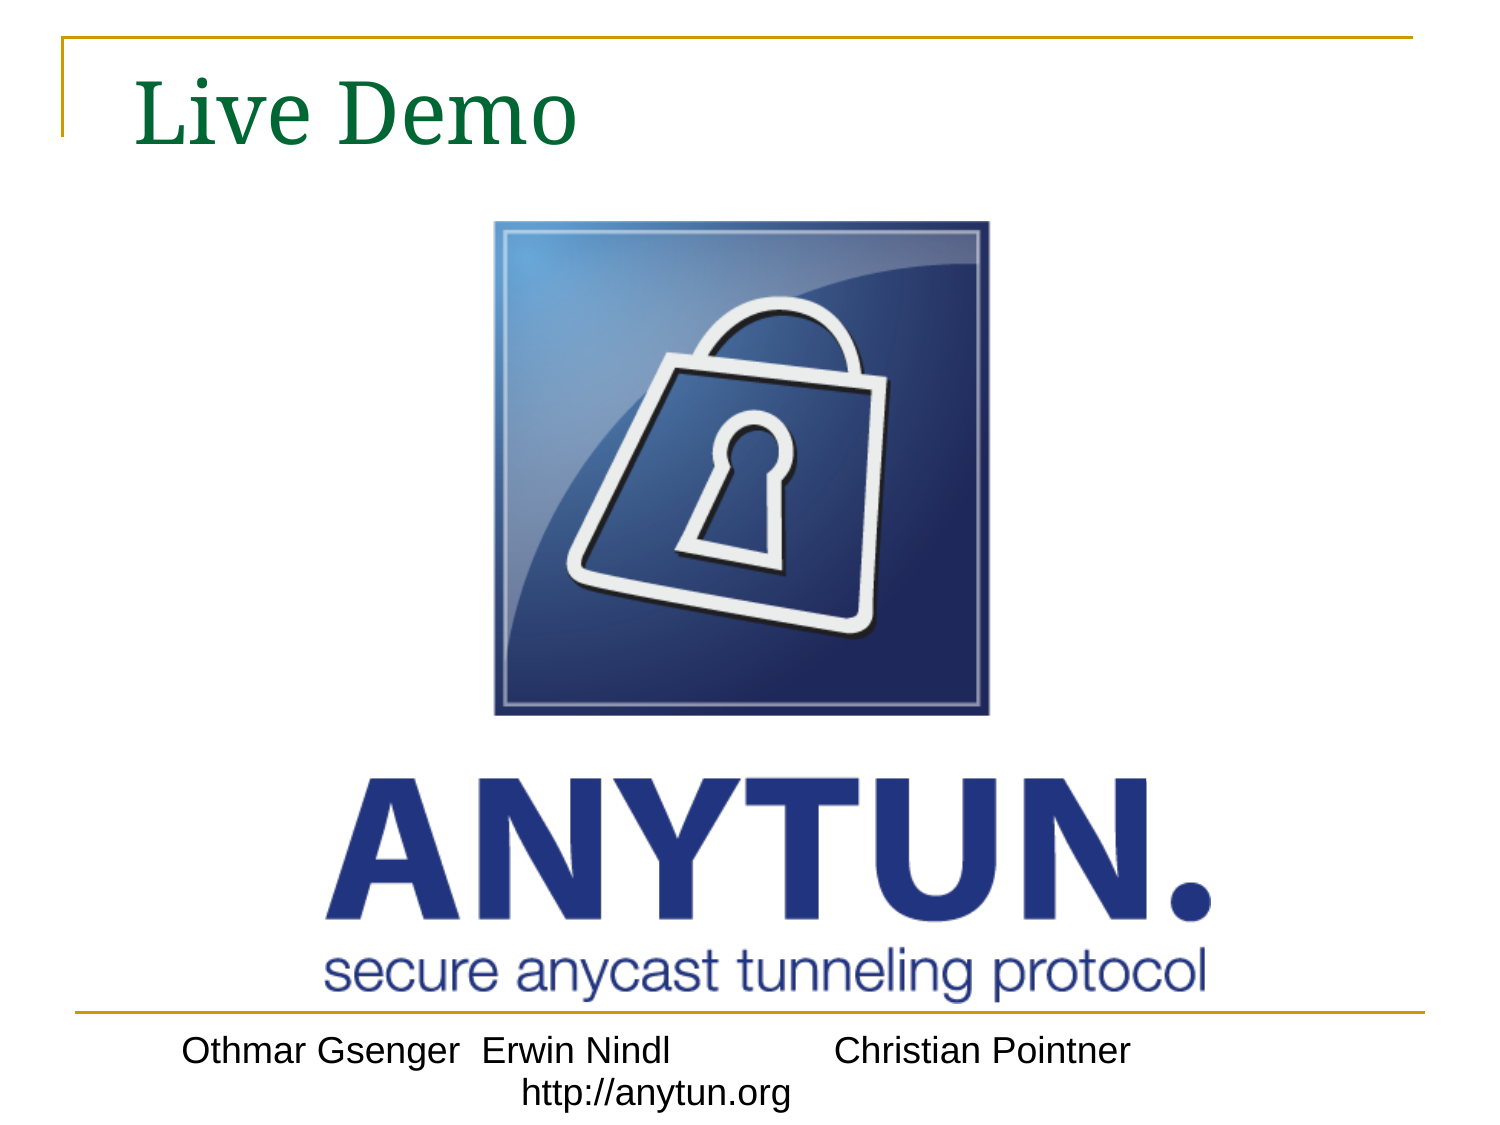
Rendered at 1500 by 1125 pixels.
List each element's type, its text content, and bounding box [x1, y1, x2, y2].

picture [324, 221, 1211, 1004]
text_box Othmar Gsenger Erwin Nindl Christian Pointner http://anytun.org [166, 1022, 1335, 1125]
title Live Demo [134, 5, 1485, 217]
